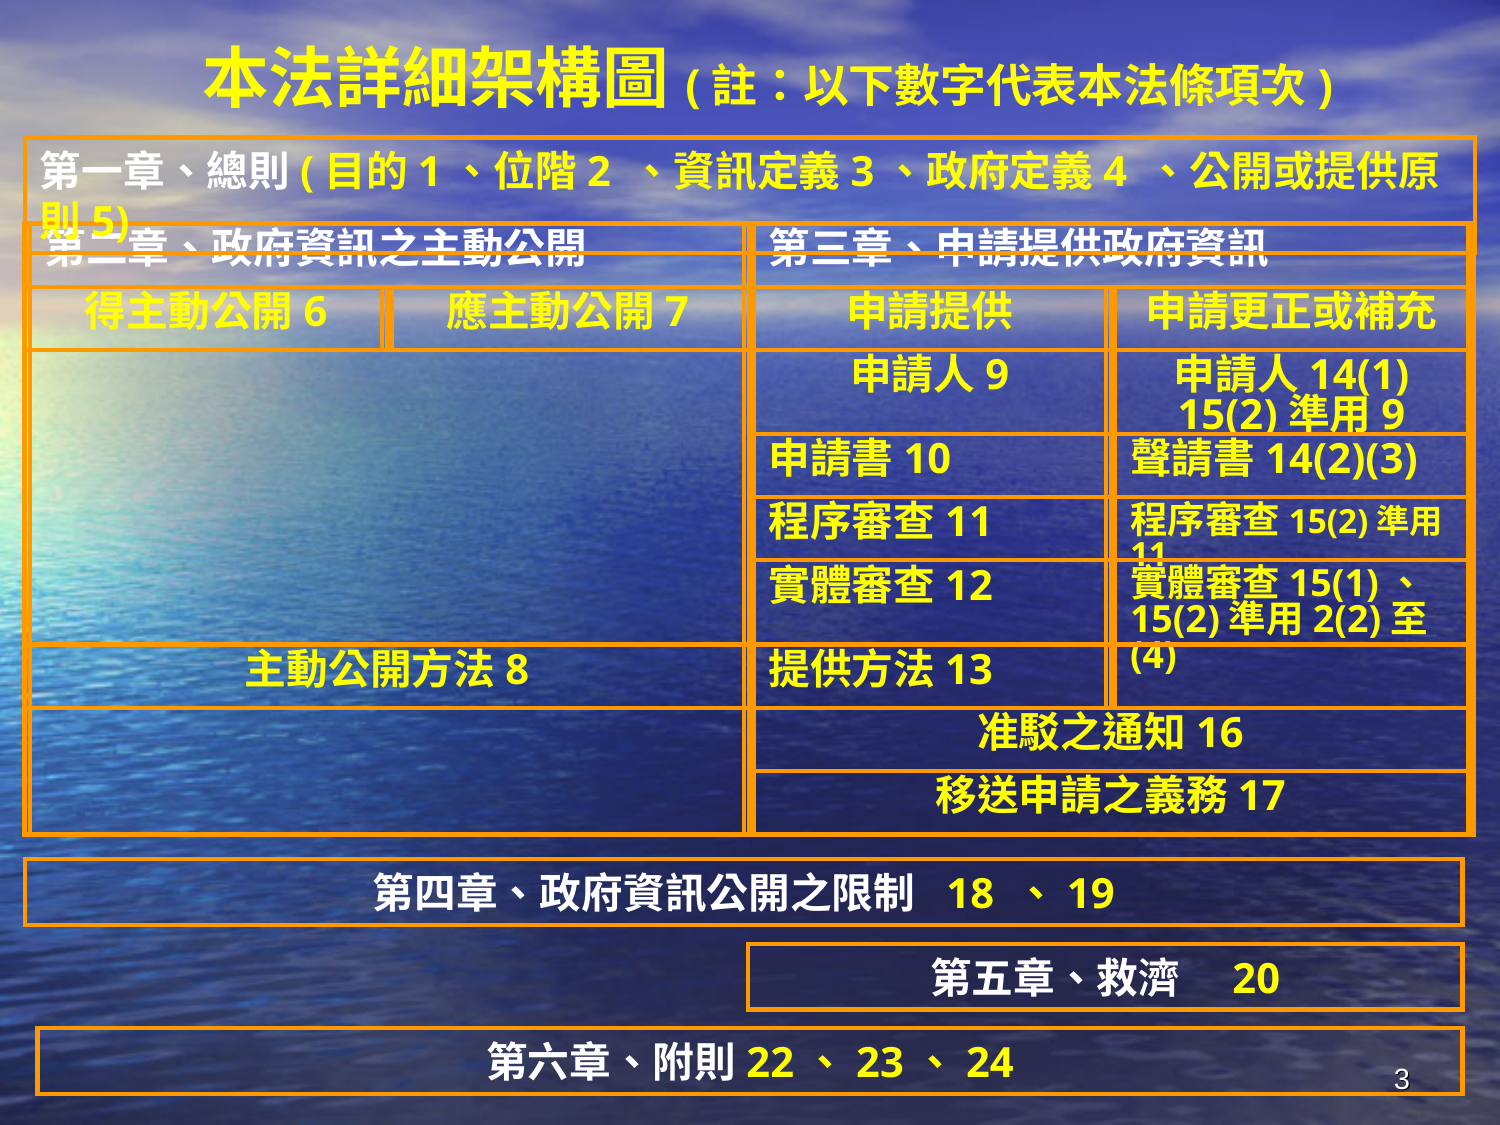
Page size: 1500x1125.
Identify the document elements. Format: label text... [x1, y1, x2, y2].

text_box 移送申請之義務17 [753, 773, 1468, 832]
text_box 申請人14(1) 15(2)準用9 [1115, 352, 1468, 432]
text_box 本法詳細架構圖(註：以下數字代表本法條項次) [187, 28, 1384, 124]
text_box 第一章、總則(目的1、位階2 、資訊定義3、政府定義4 、公開或提供原則5) [24, 137, 1476, 253]
text_box 程序審查11 [753, 499, 1106, 558]
text_box 申請書10 [753, 436, 1106, 495]
text_box 得主動公開6 [29, 289, 383, 348]
text_box 第五章、救濟 20 [747, 943, 1463, 1010]
text_box 申請人9 [753, 352, 1106, 432]
text_box 實體審查15(1)、15(2)準用2(2)至(4) [1115, 562, 1468, 642]
picture [0, 0, 1500, 1125]
text_box <number> [1074, 1024, 1426, 1028]
text_box 第二章、政府資訊之主動公開 [29, 253, 745, 285]
text_box 第六章、附則22、23、24 [37, 1028, 1463, 1094]
text_box 第四章、政府資訊公開之限制 18 、19 [24, 859, 1463, 925]
text_box 申請提供 [753, 289, 1106, 348]
text_box 申請更正或補充 [1115, 289, 1468, 348]
text_box 第三章、申請提供政府資訊 [753, 253, 1468, 285]
text_box <number> [1074, 1094, 1426, 1103]
text_box 程序審查15(2)準用11 [1115, 499, 1468, 558]
text_box 主動公開方法8 [29, 647, 745, 706]
text_box 應主動公開7 [391, 289, 745, 348]
text_box 提供方法13 [753, 647, 1106, 706]
text_box 聲請書14(2)(3) [1115, 436, 1468, 495]
text_box 實體審查12 [753, 562, 1106, 642]
text_box 准駁之通知16 [753, 710, 1468, 769]
